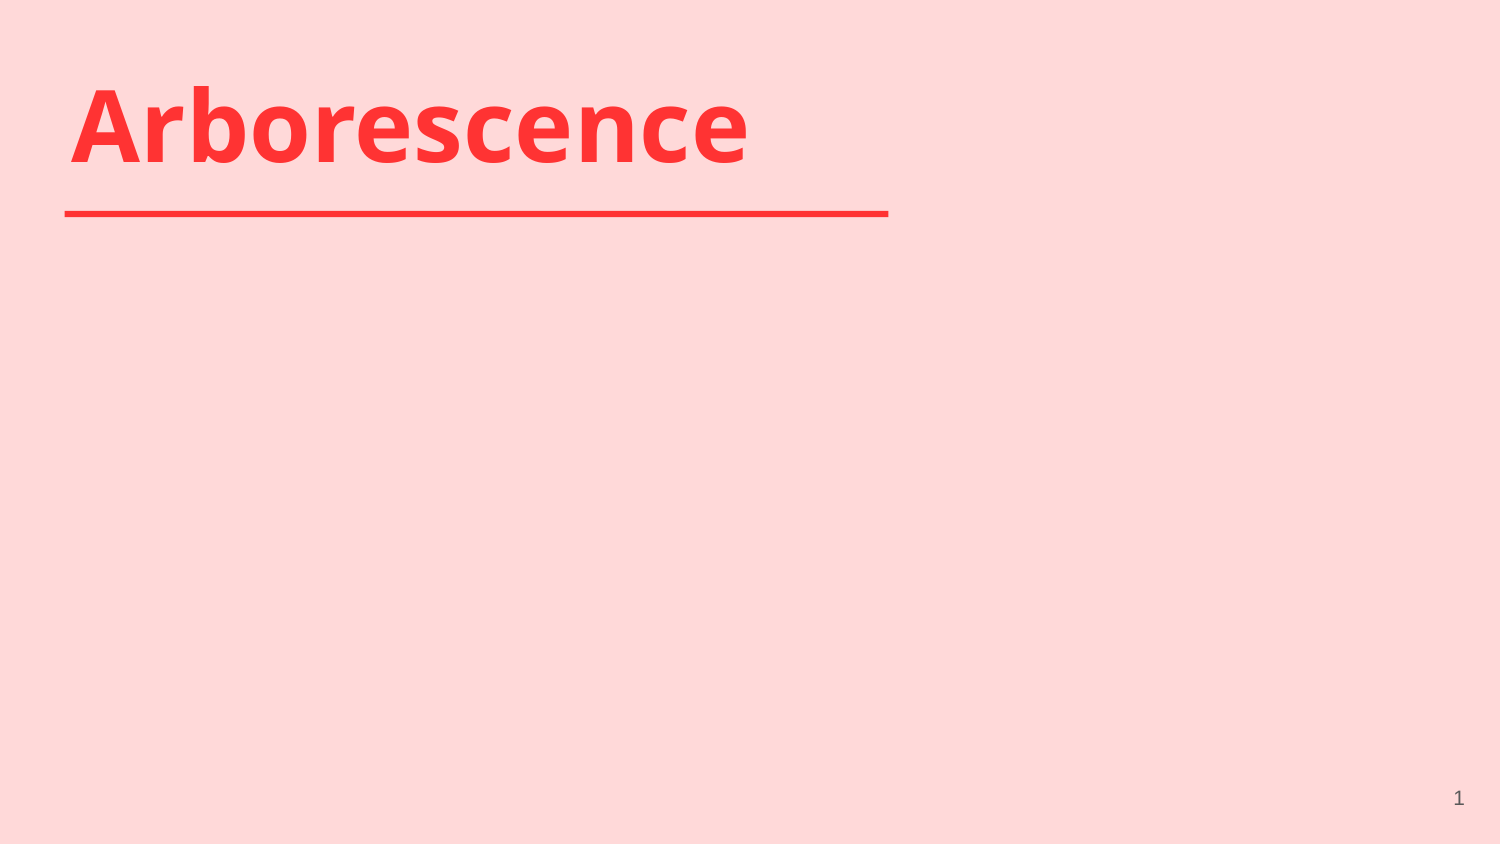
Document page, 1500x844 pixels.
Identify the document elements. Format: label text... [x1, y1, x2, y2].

text_box Arborescence [66, 57, 1216, 189]
slide_number <number> [1389, 764, 1480, 830]
